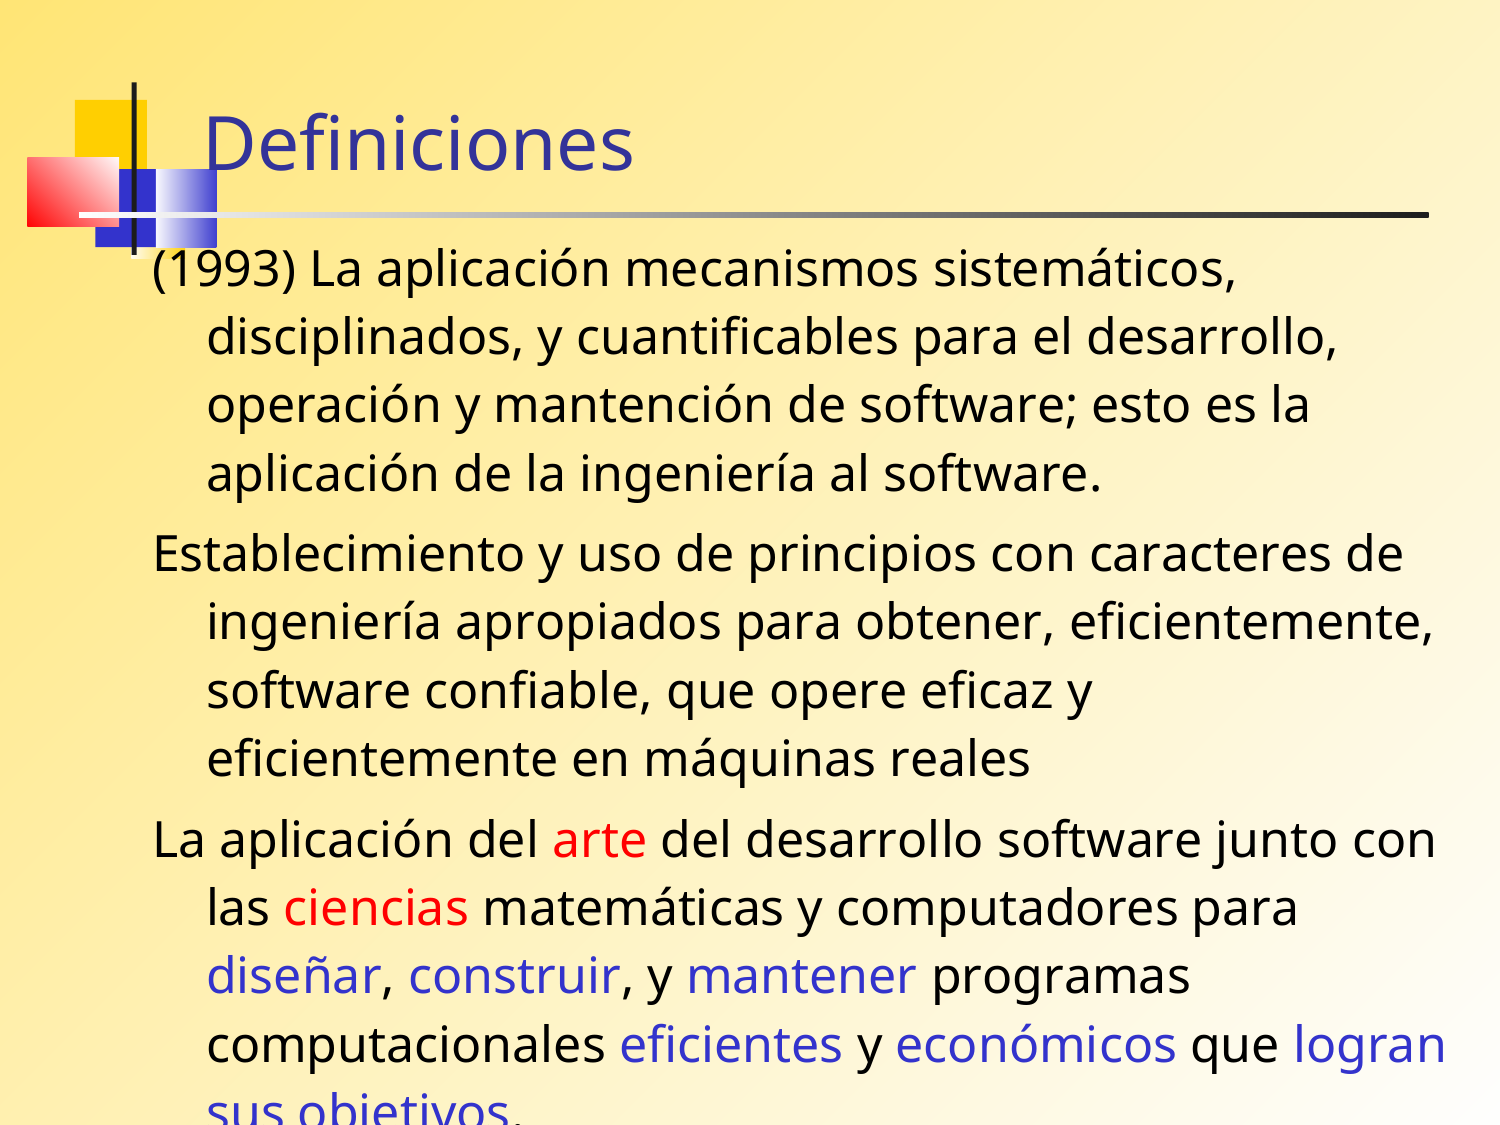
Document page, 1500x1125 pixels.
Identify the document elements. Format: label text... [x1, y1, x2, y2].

title Definiciones [187, 37, 1466, 201]
list (1993) La aplicación mecanismos sistemáticos, disciplinados, y cuantificables para el desarrollo, operación y mantención de software; esto es la aplicación de la ingeniería al software. Establecimiento y uso de principios con caracteres de ingeniería apropiados para obtener, eficientemente, software confiable, que opere eficaz y eficientemente en máquinas reales La aplicación del arte del desarrollo software junto con las ciencias matemáticas y computadores para diseñar, construir, y mantener programas computacionales eficientes y económicos que logran sus objetivos. [137, 224, 1463, 1105]
